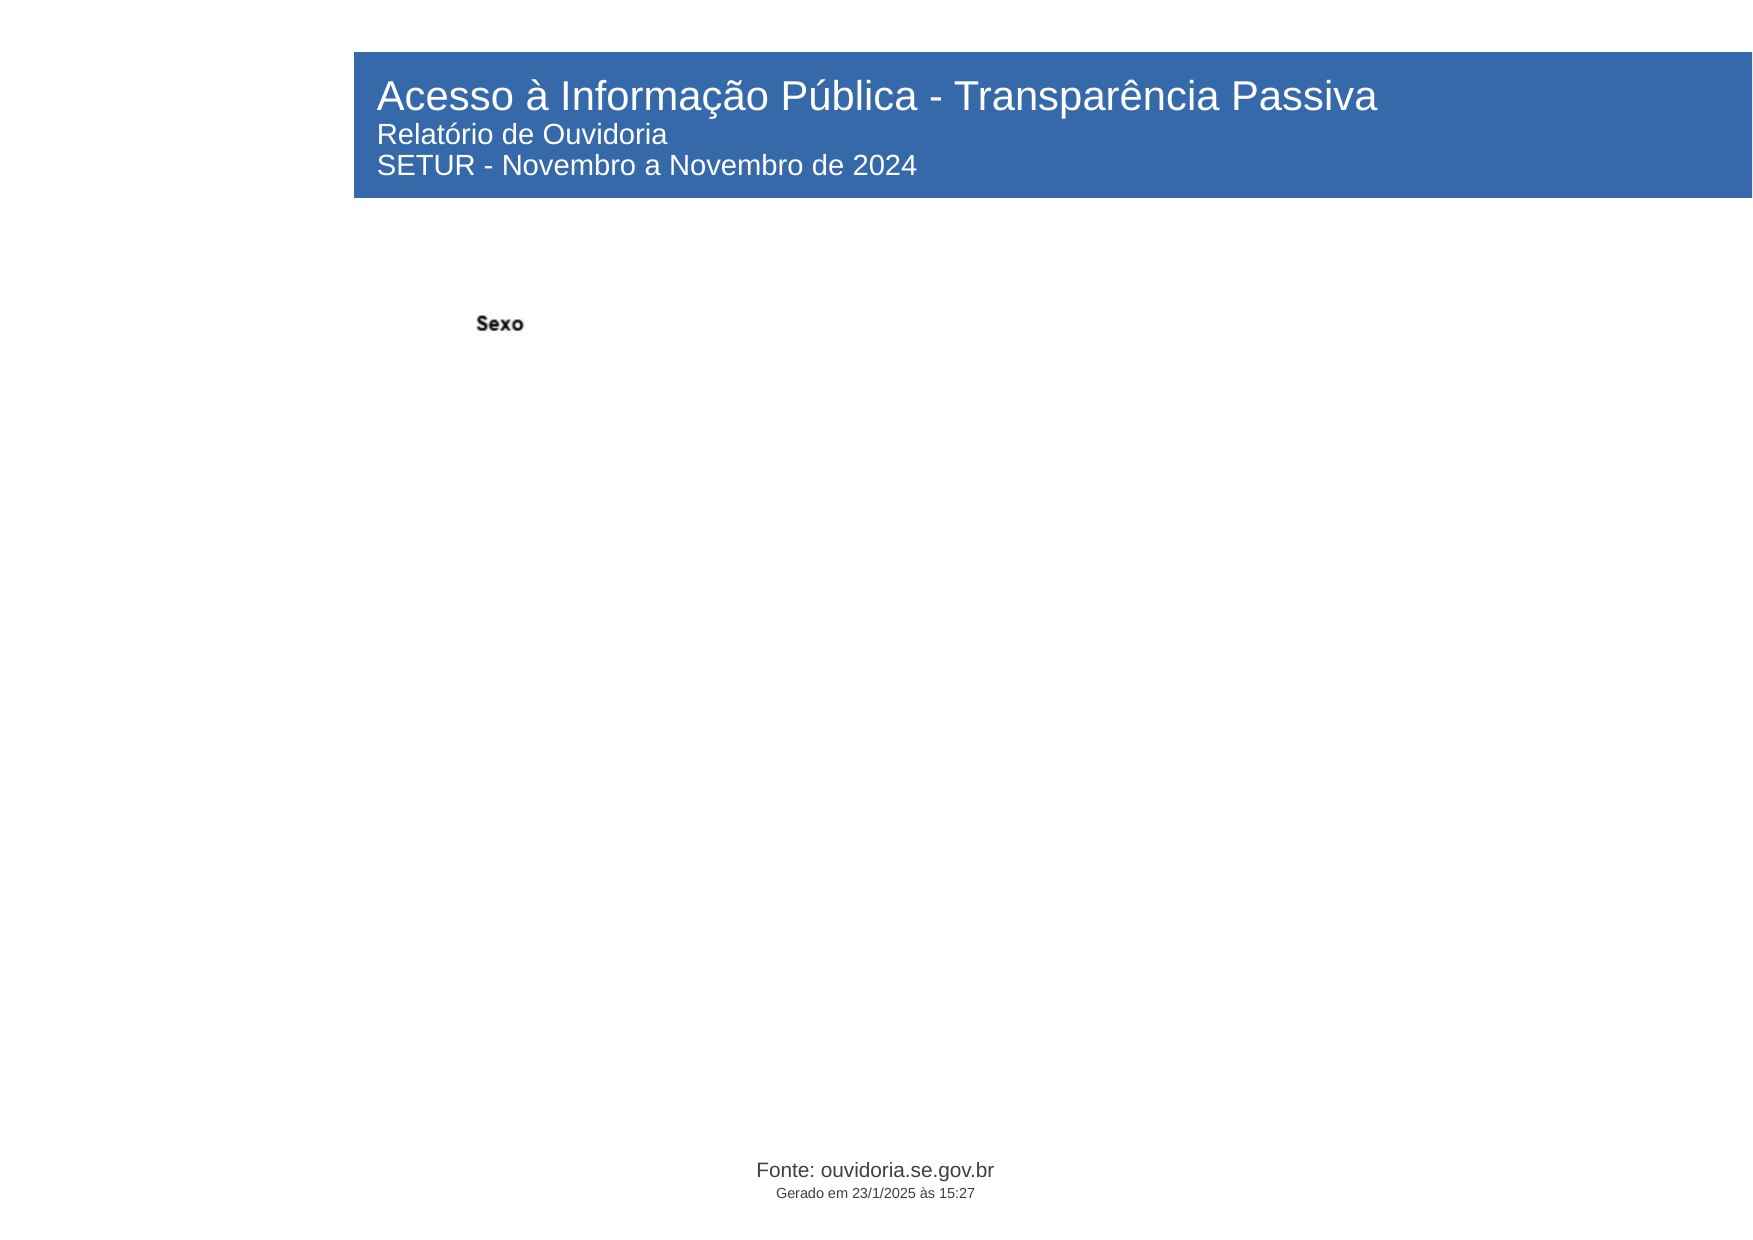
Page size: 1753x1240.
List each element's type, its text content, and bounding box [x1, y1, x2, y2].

text_box [354, 52, 1752, 198]
text_box Acesso à Informação Pública - Transparência Passiva Relatório de Ouvidoria SETUR - Novembro a Novembro de 2024 [376, 72, 1403, 186]
text_box Fonte: ouvidoria.se.gov.br Gerado em 23/1/2025 às 15:27 [756, 1158, 1023, 1208]
text_box [227, 211, 1527, 1028]
